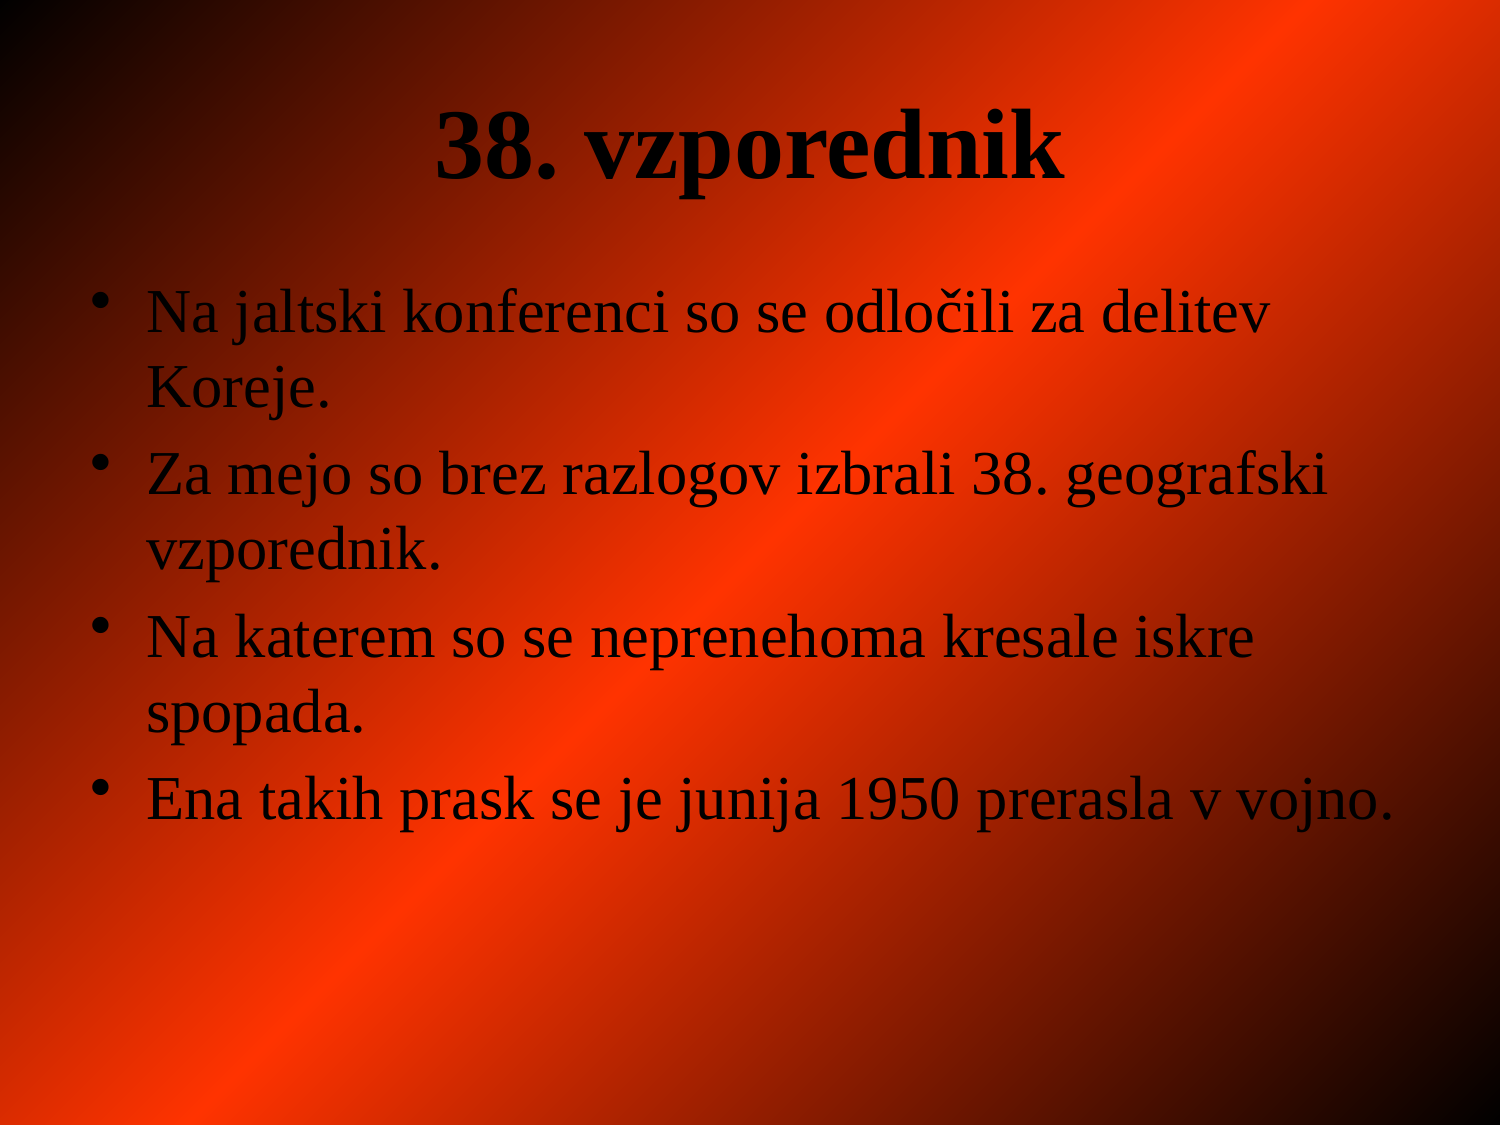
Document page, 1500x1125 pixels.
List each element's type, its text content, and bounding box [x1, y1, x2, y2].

title 38. vzporednik [75, 45, 1425, 233]
list Na jaltski konferenci so se odločili za delitev Koreje. Za mejo so brez razlogov izbrali 38. geografski vzporednik. Na katerem so se neprenehoma kresale iskre spopada. Ena takih prask se je junija 1950 prerasla v vojno. [75, 262, 1425, 1005]
